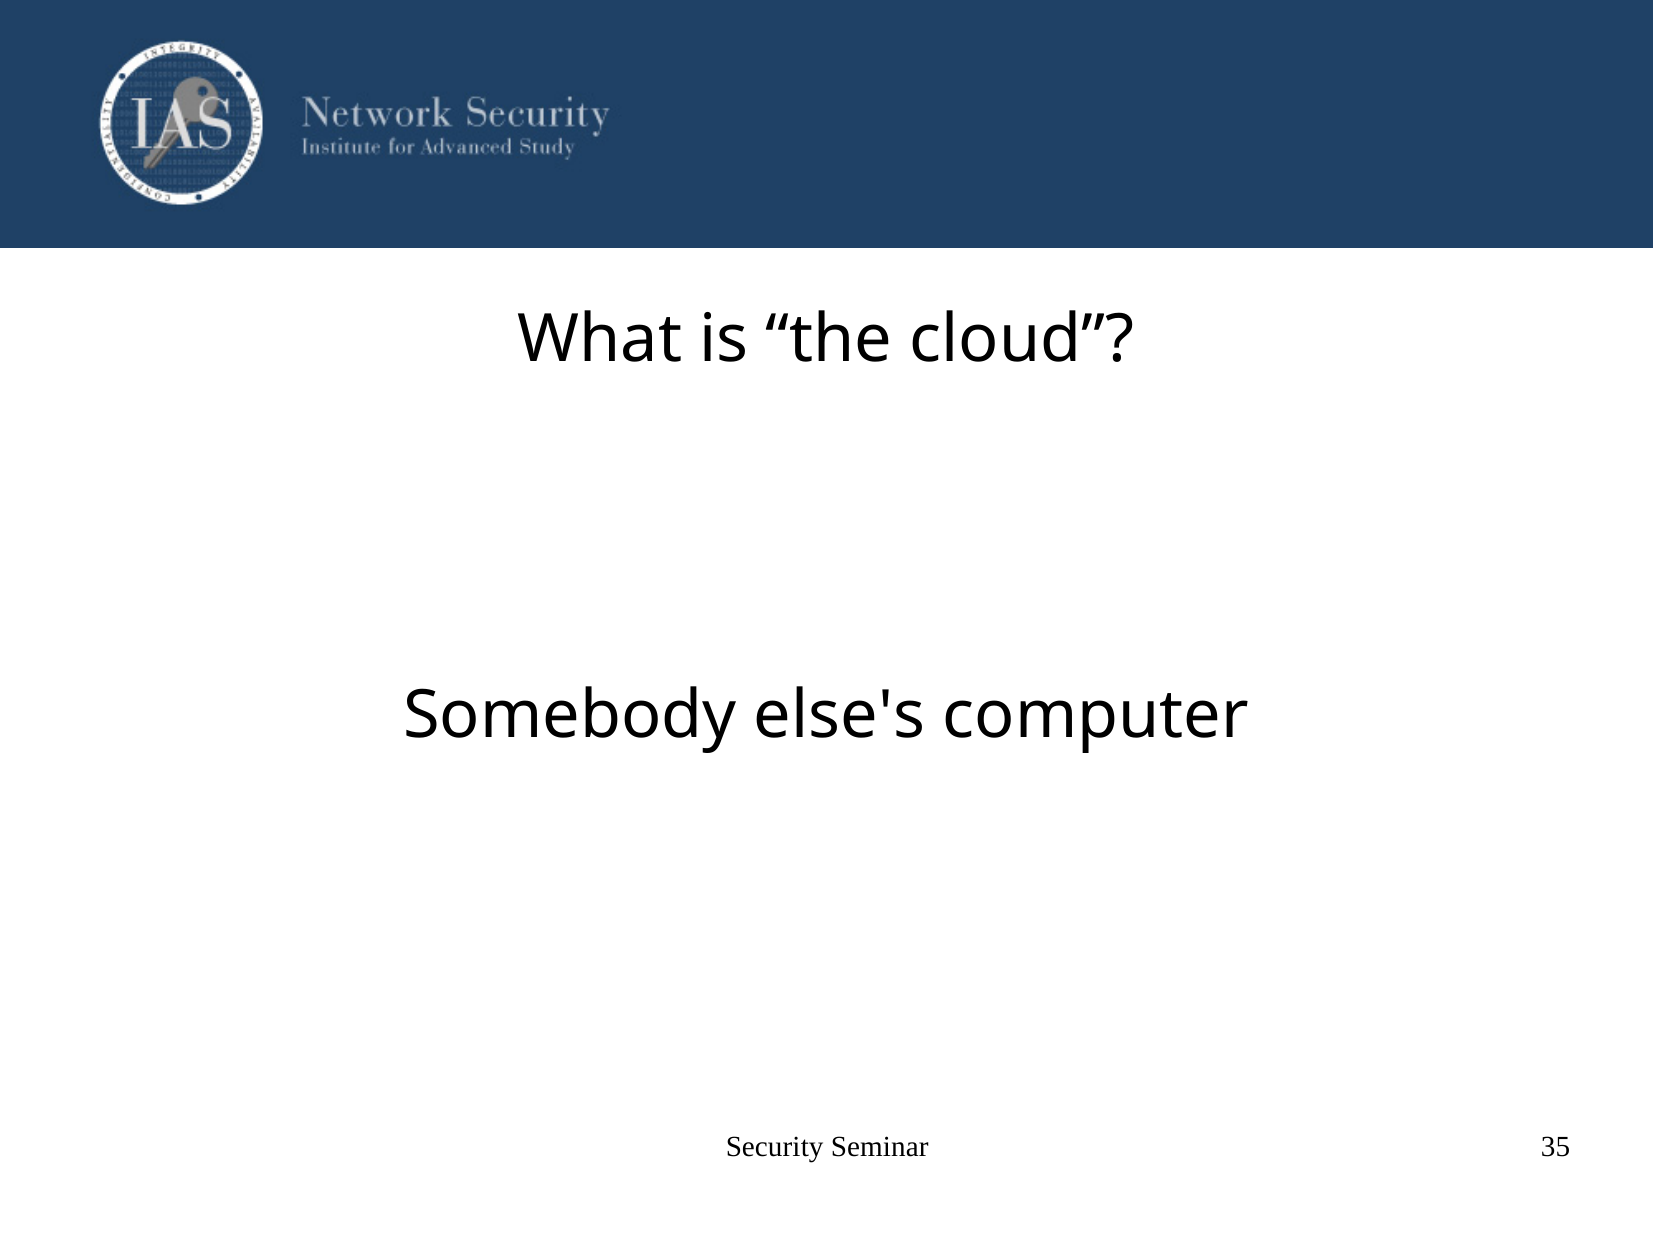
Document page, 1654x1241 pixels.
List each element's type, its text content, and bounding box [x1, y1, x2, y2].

title [82, 49, 1571, 257]
list What is “the cloud”? [82, 290, 1571, 634]
list Somebody else's computer [82, 666, 1571, 1010]
picture [0, 0, 1653, 248]
